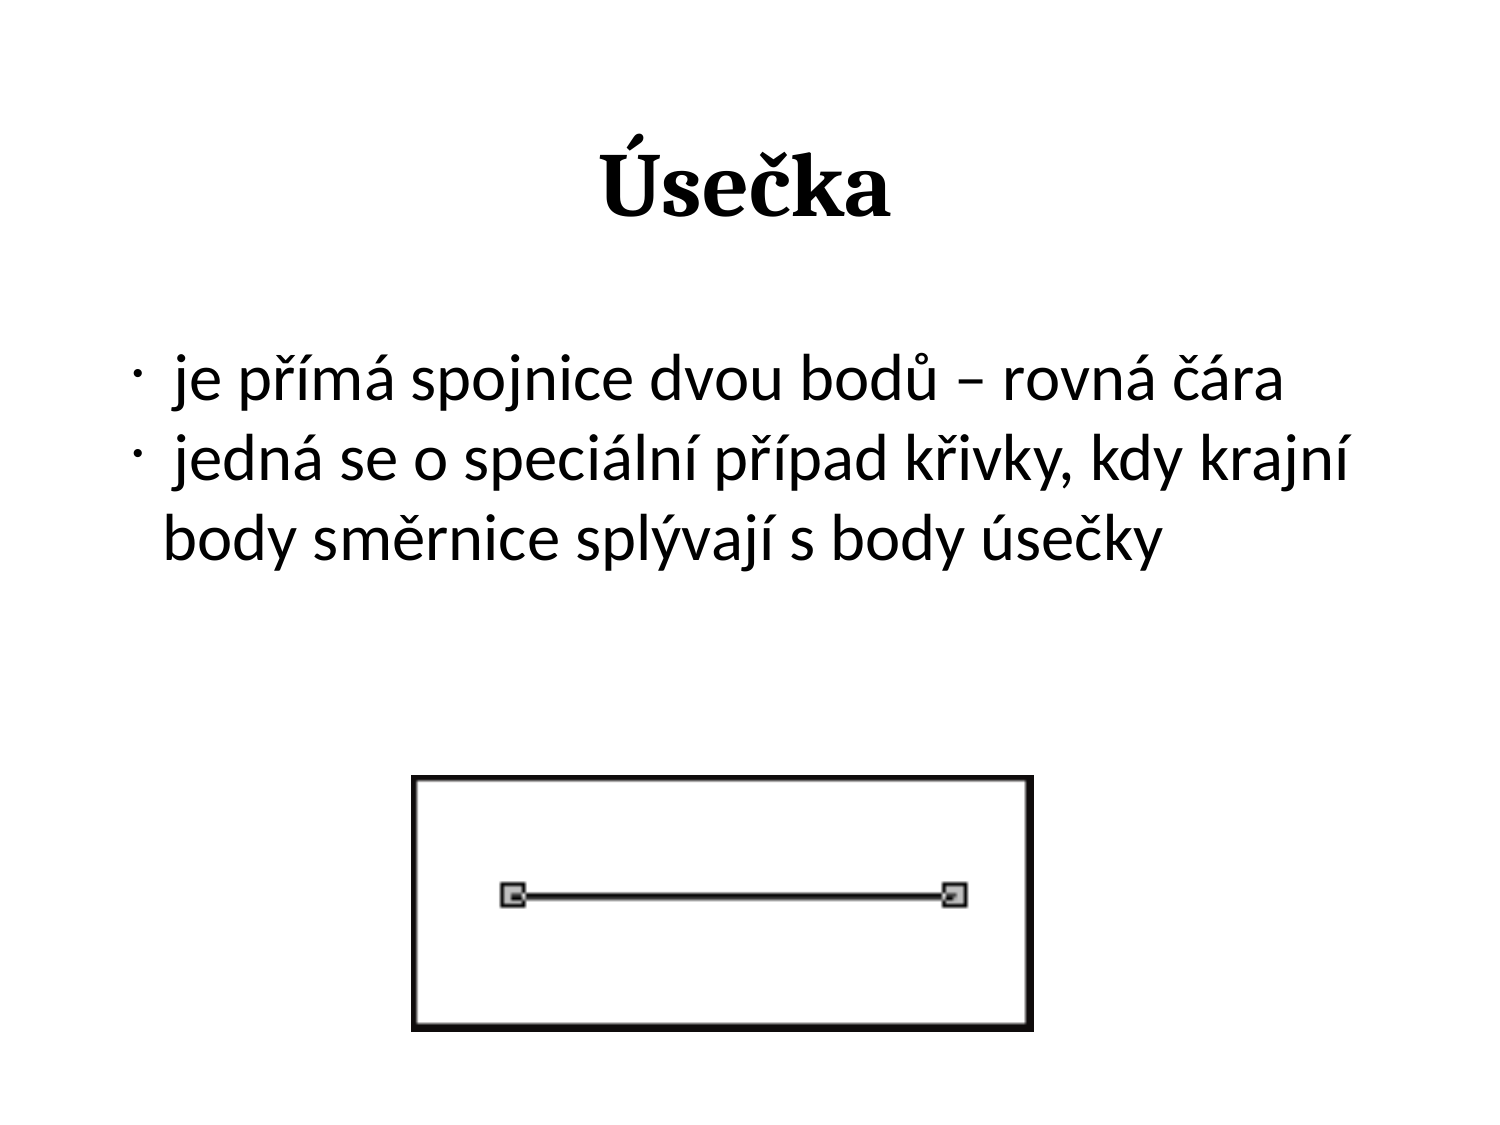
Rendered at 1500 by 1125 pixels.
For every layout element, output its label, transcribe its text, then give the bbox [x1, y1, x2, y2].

text_box Úsečka [0, 117, 1496, 243]
text_box je přímá spojnice dvou bodů – rovná čára jedná se o speciální případ křivky, kdy krajní body směrnice splývají s body úsečky [0, 326, 1500, 581]
picture [411, 775, 1034, 1032]
